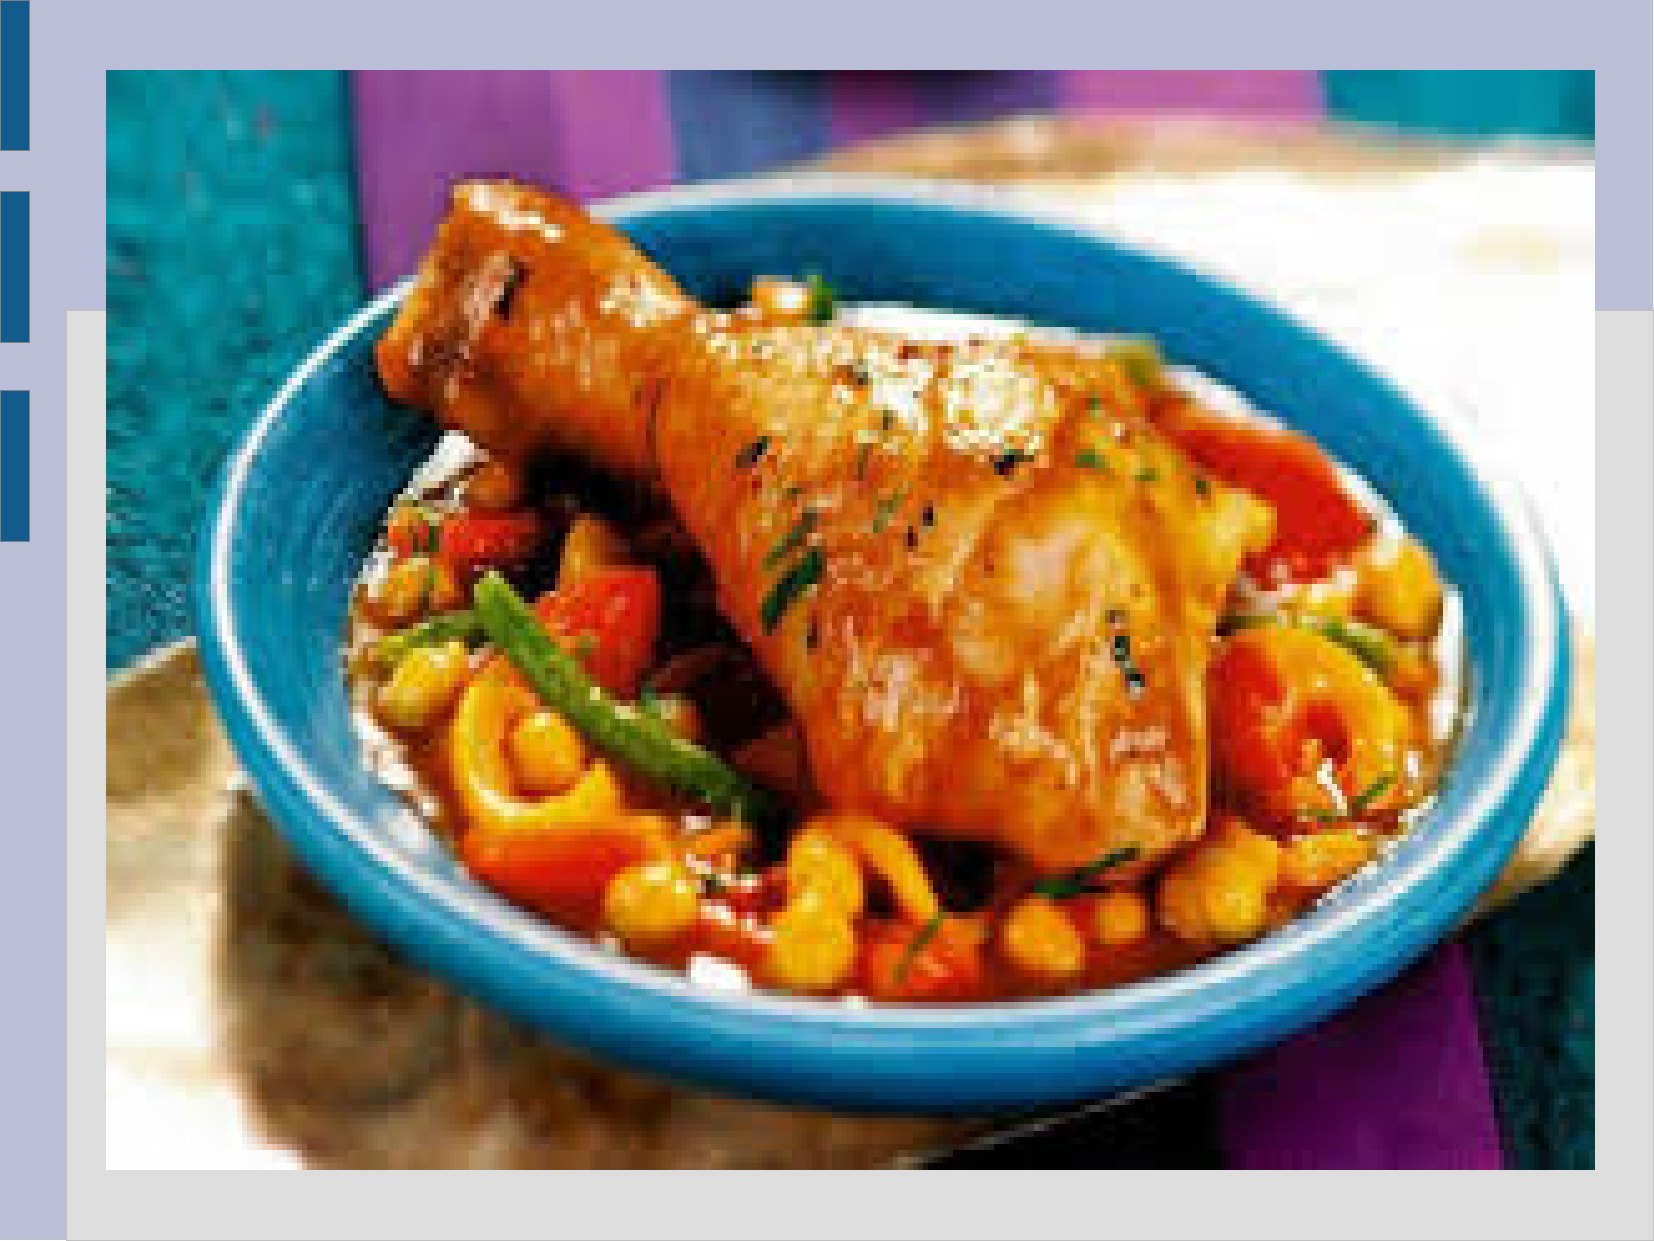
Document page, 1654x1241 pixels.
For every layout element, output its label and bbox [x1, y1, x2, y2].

picture [106, 70, 1595, 1170]
